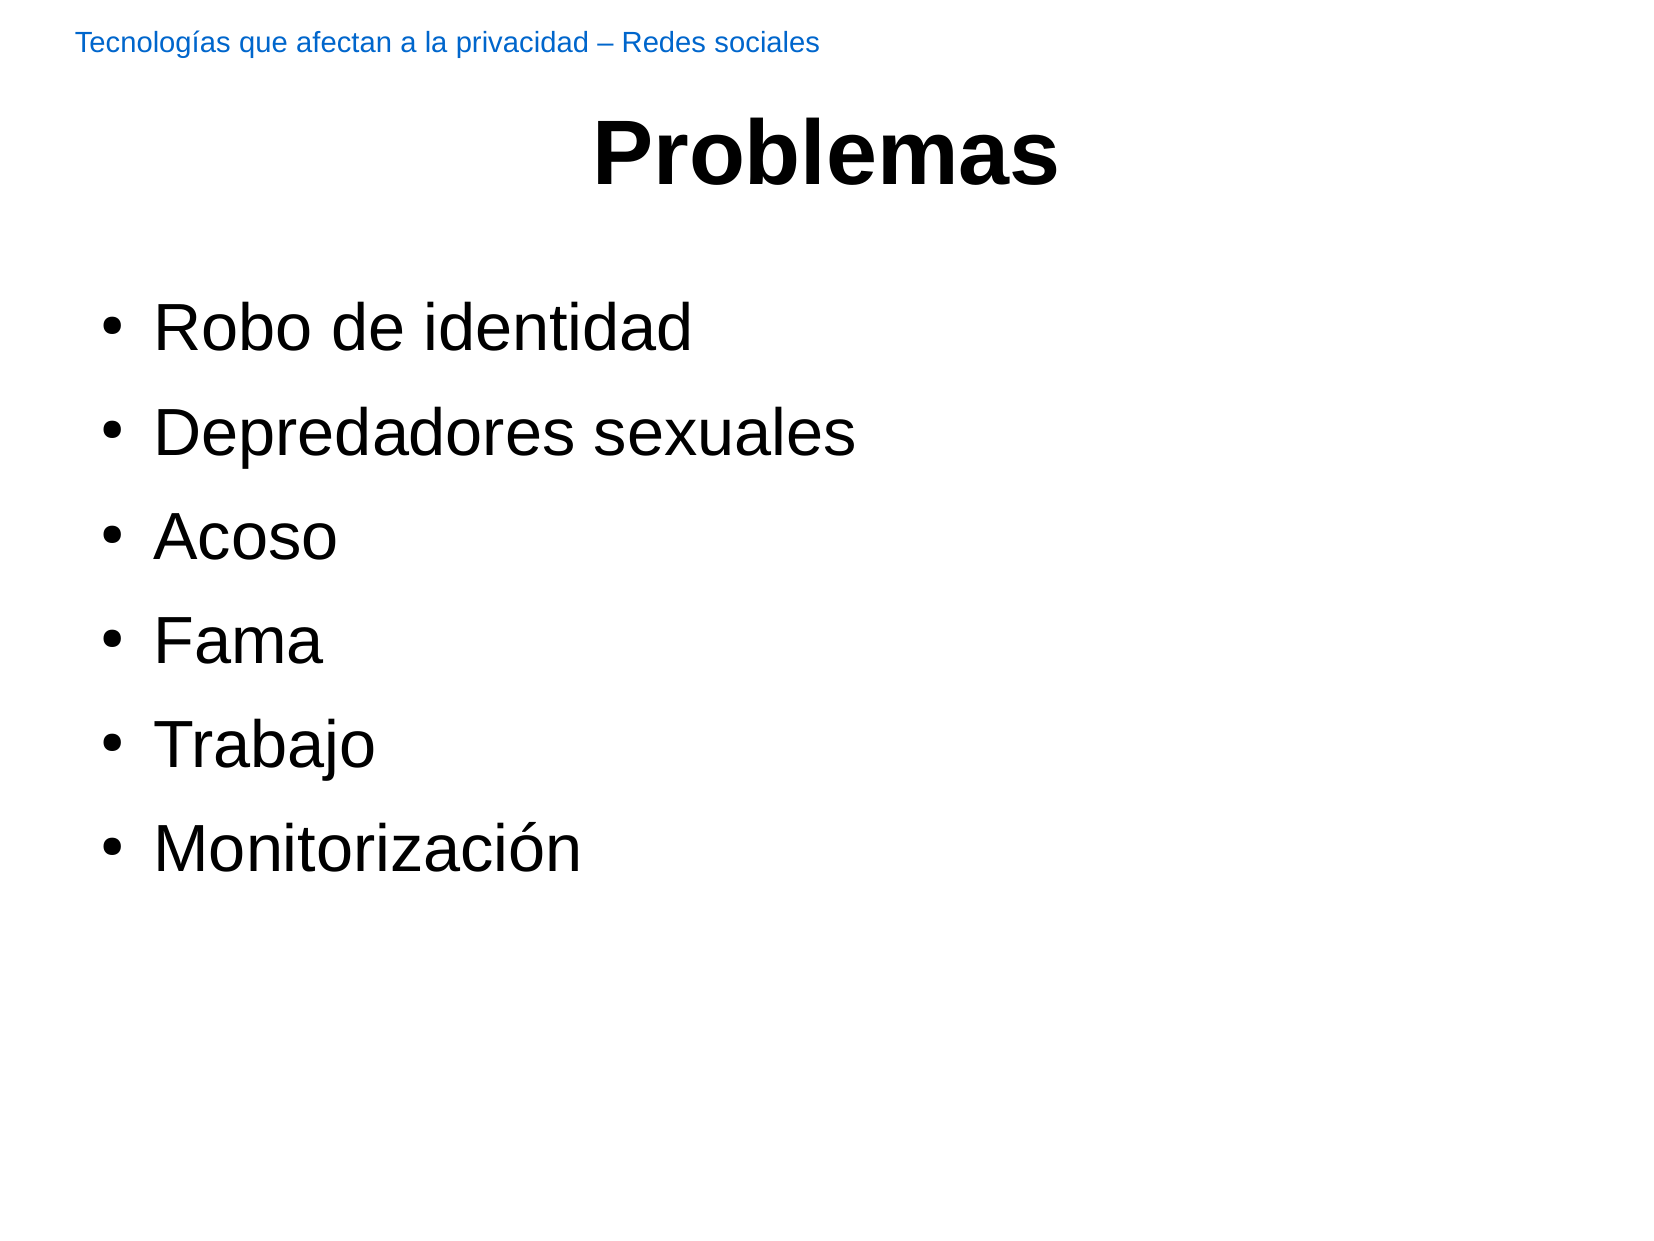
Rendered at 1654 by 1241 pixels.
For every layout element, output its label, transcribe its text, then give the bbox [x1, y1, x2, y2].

title Problemas [82, 49, 1571, 257]
list Robo de identidad Depredadores sexuales Acoso Fama Trabajo Monitorización [82, 290, 1571, 1010]
text_box Tecnologías que afectan a la privacidad – Redes sociales [60, 18, 1216, 99]
